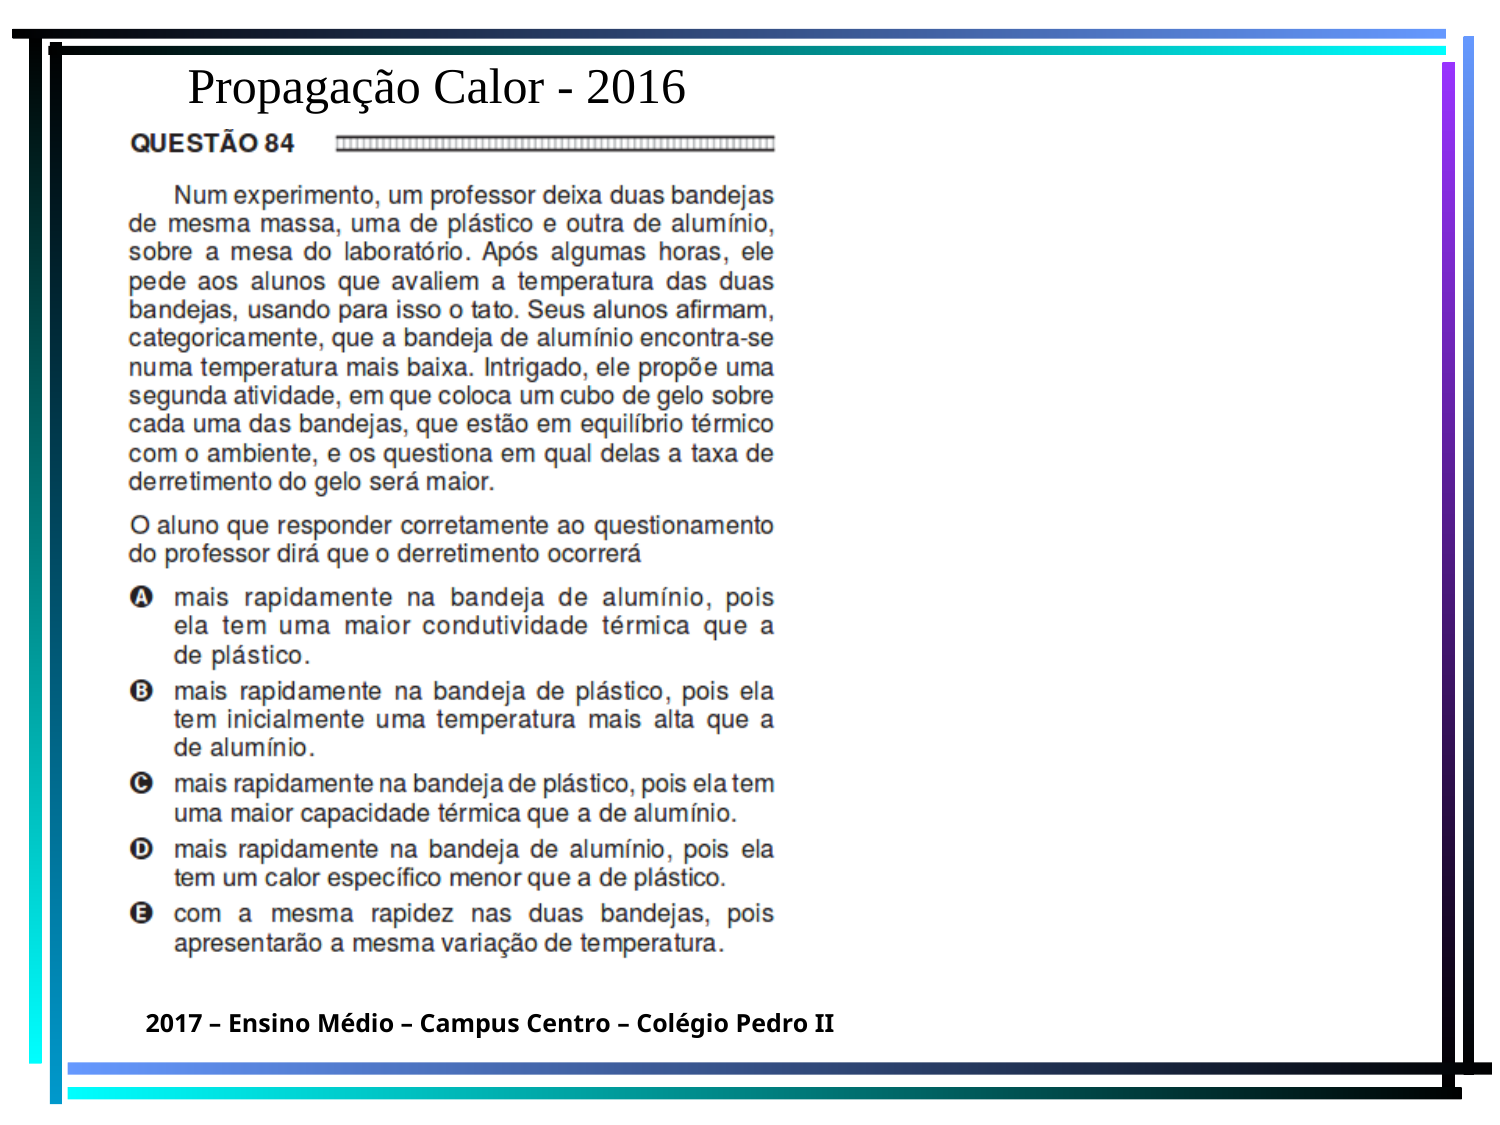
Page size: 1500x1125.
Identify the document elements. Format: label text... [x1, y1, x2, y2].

text_box 2017 – Ensino Médio – Campus Centro – Colégio Pedro II [130, 1001, 851, 1047]
picture [0, 0, 1500, 1125]
title Propagação Calor - 2016 [70, 47, 804, 130]
